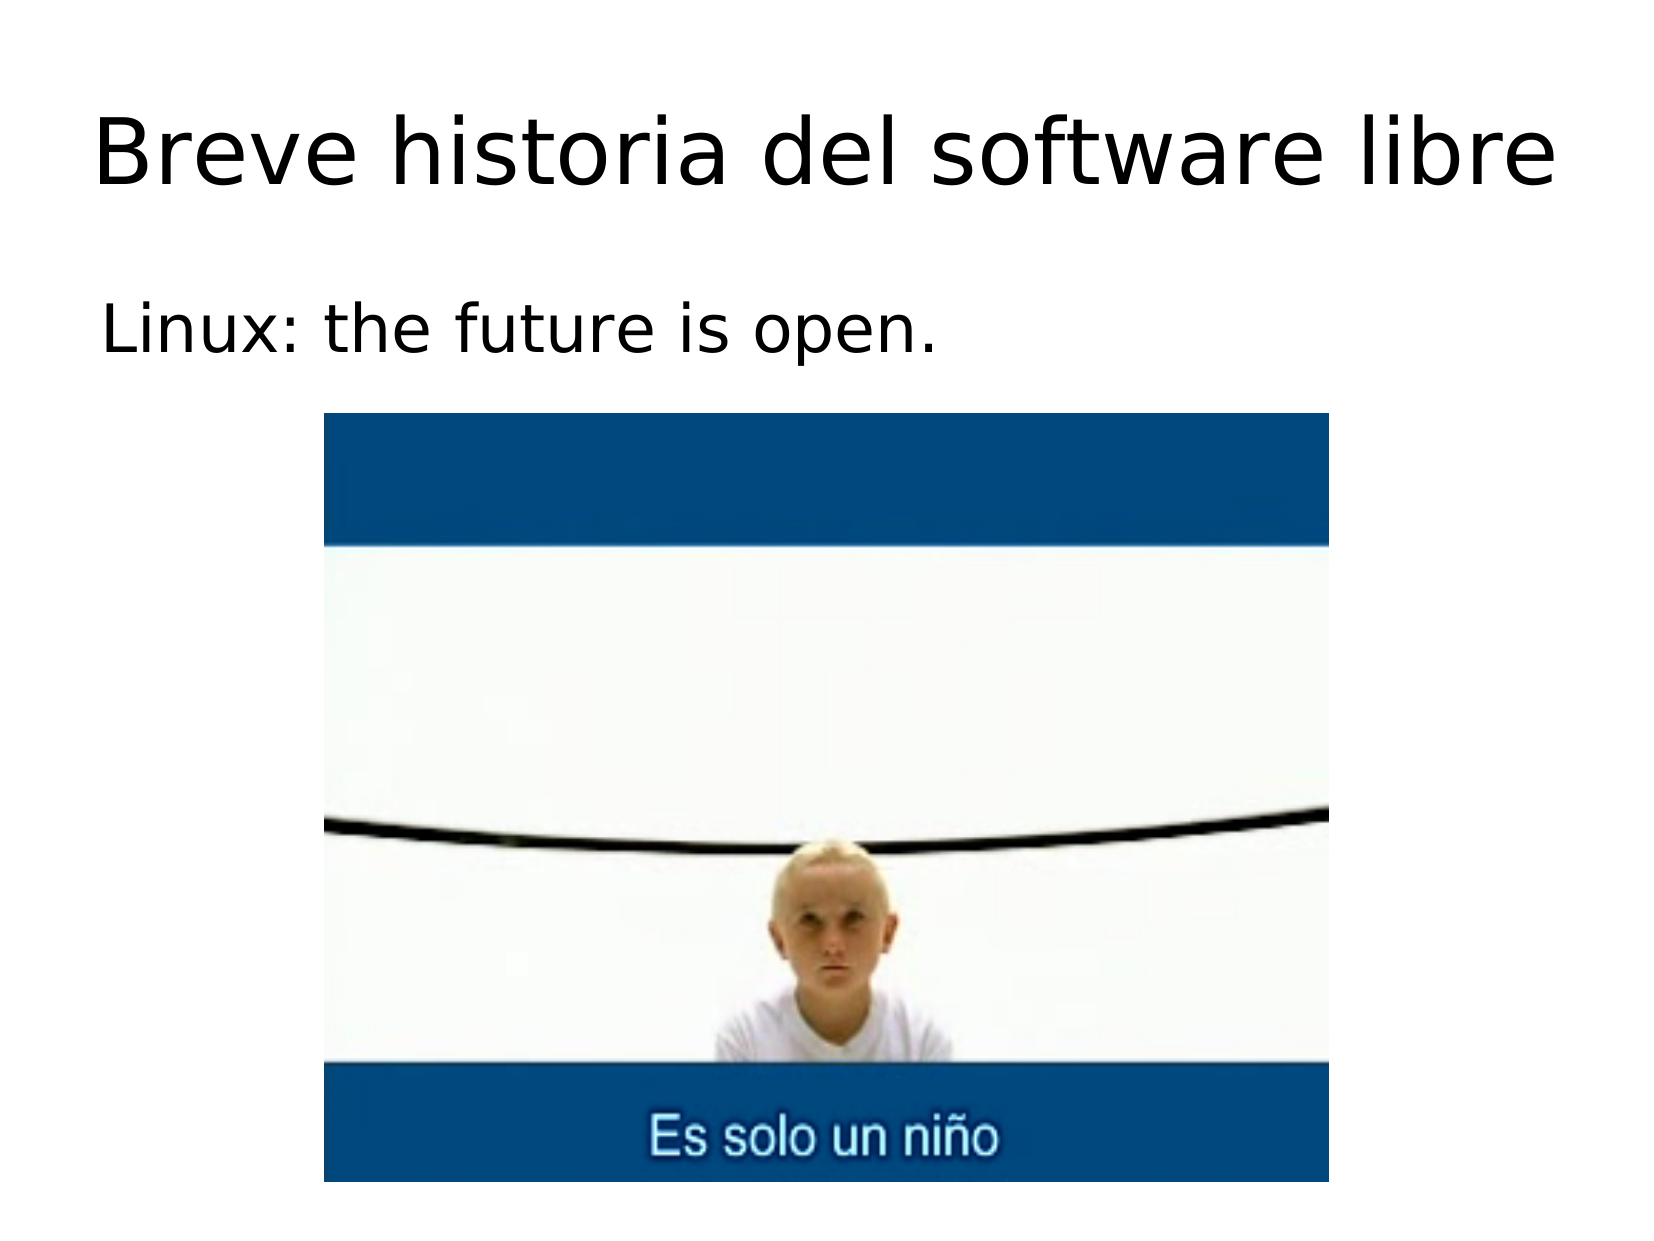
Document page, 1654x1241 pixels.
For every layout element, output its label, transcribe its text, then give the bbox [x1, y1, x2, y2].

picture [324, 413, 1329, 1182]
list Linux: the future is open. [82, 290, 1565, 1094]
title Breve historia del software libre [82, 56, 1571, 250]
